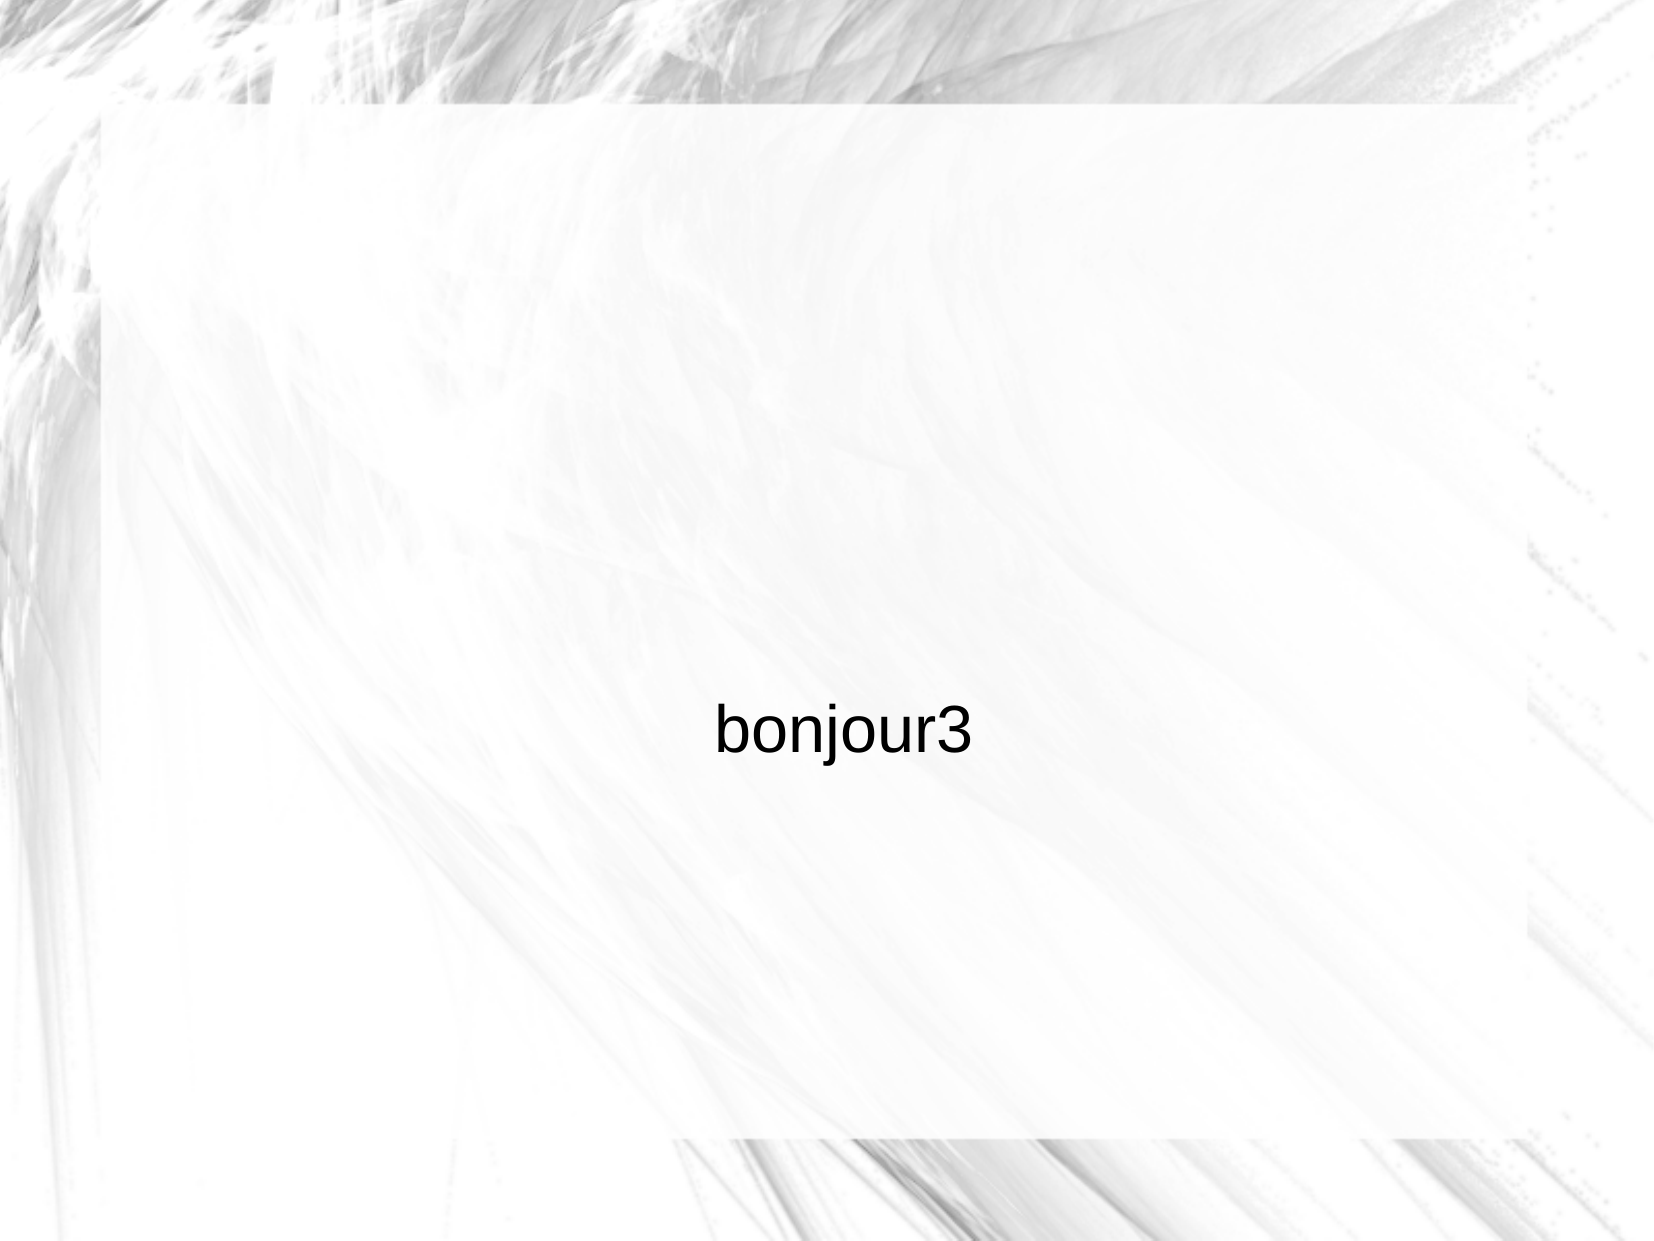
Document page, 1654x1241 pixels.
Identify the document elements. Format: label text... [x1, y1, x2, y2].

subtitle bonjour3 [118, 319, 1571, 1139]
picture [0, 0, 1654, 1241]
